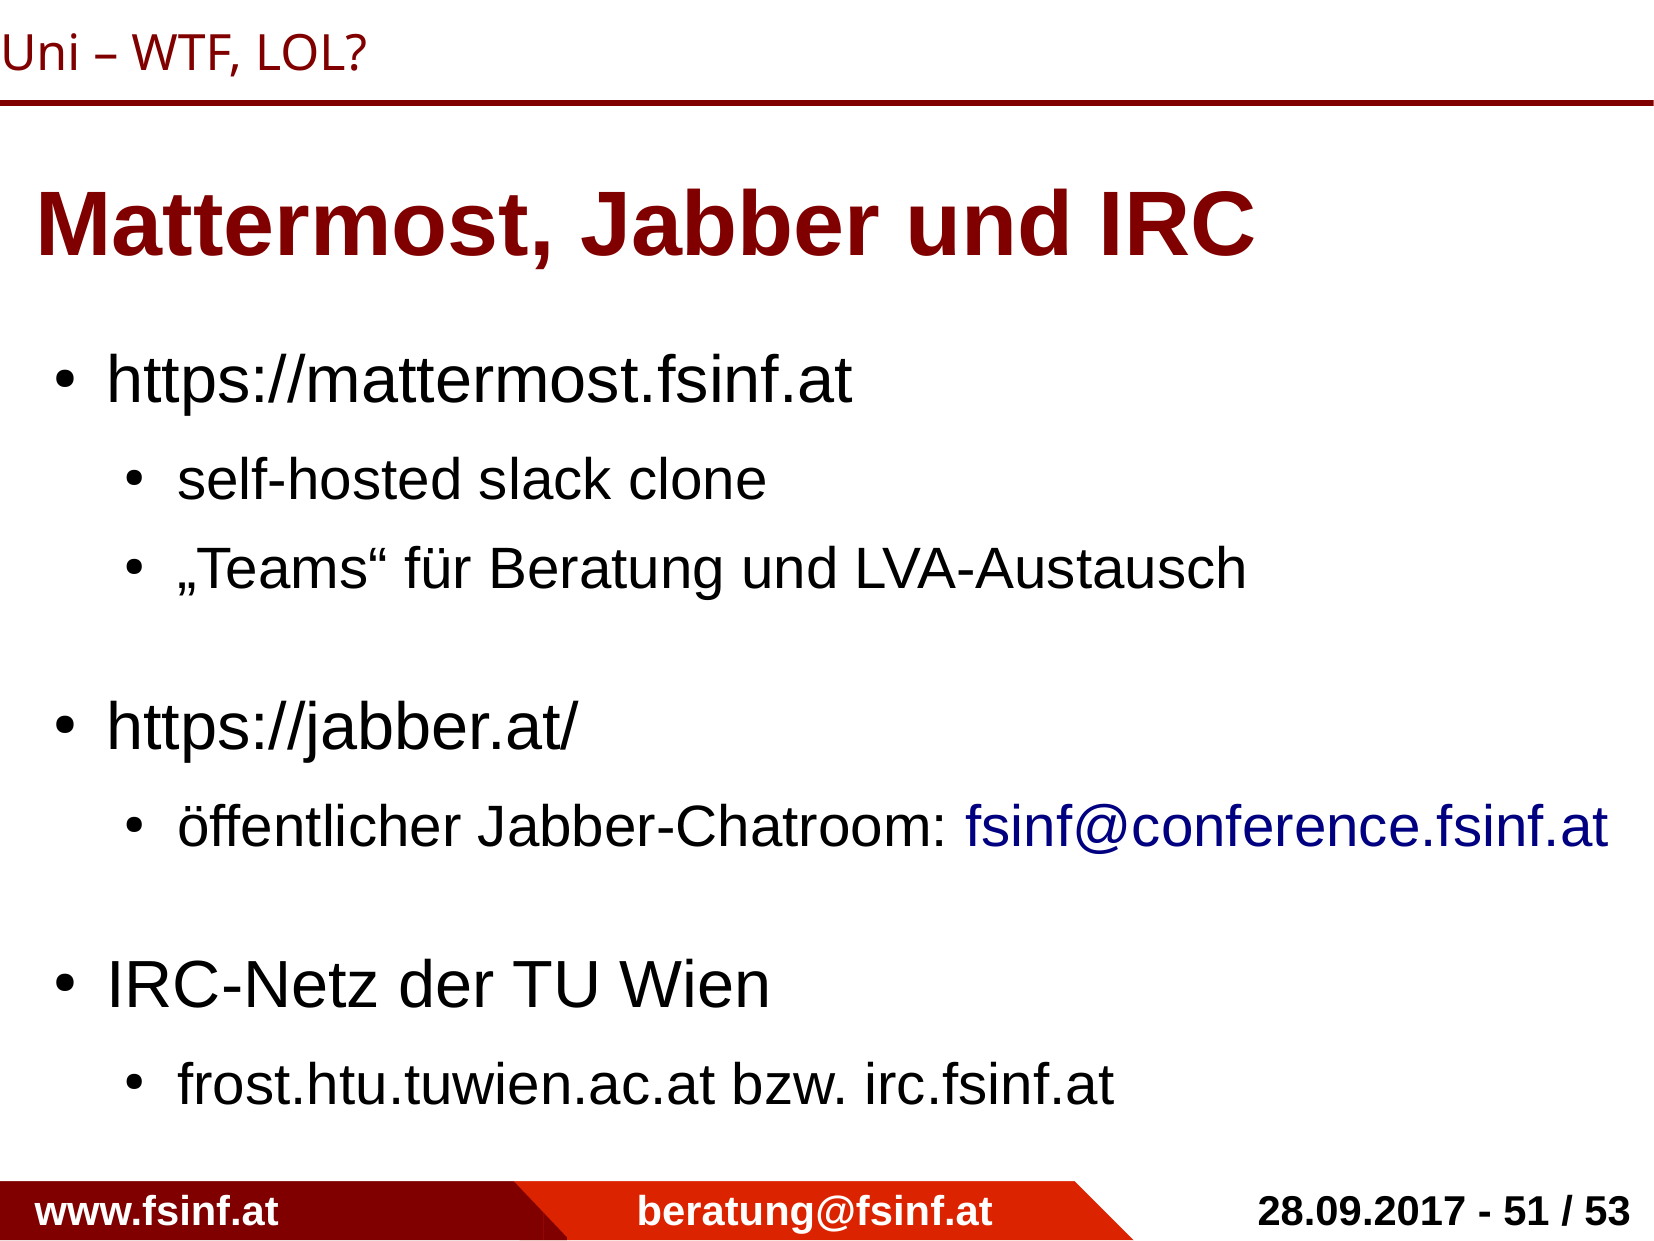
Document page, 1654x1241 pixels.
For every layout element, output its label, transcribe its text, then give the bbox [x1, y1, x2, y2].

title Mattermost, Jabber und IRC [35, 120, 1619, 328]
list https://mattermost.fsinf.at self-hosted slack clone „Teams“ für Beratung und LVA-Austausch https://jabber.at/ öffentlicher Jabber-Chatroom: fsinf@conference.fsinf.at IRC-Netz der TU Wien frost.htu.tuwien.ac.at bzw. irc.fsinf.at [35, 342, 1619, 1162]
